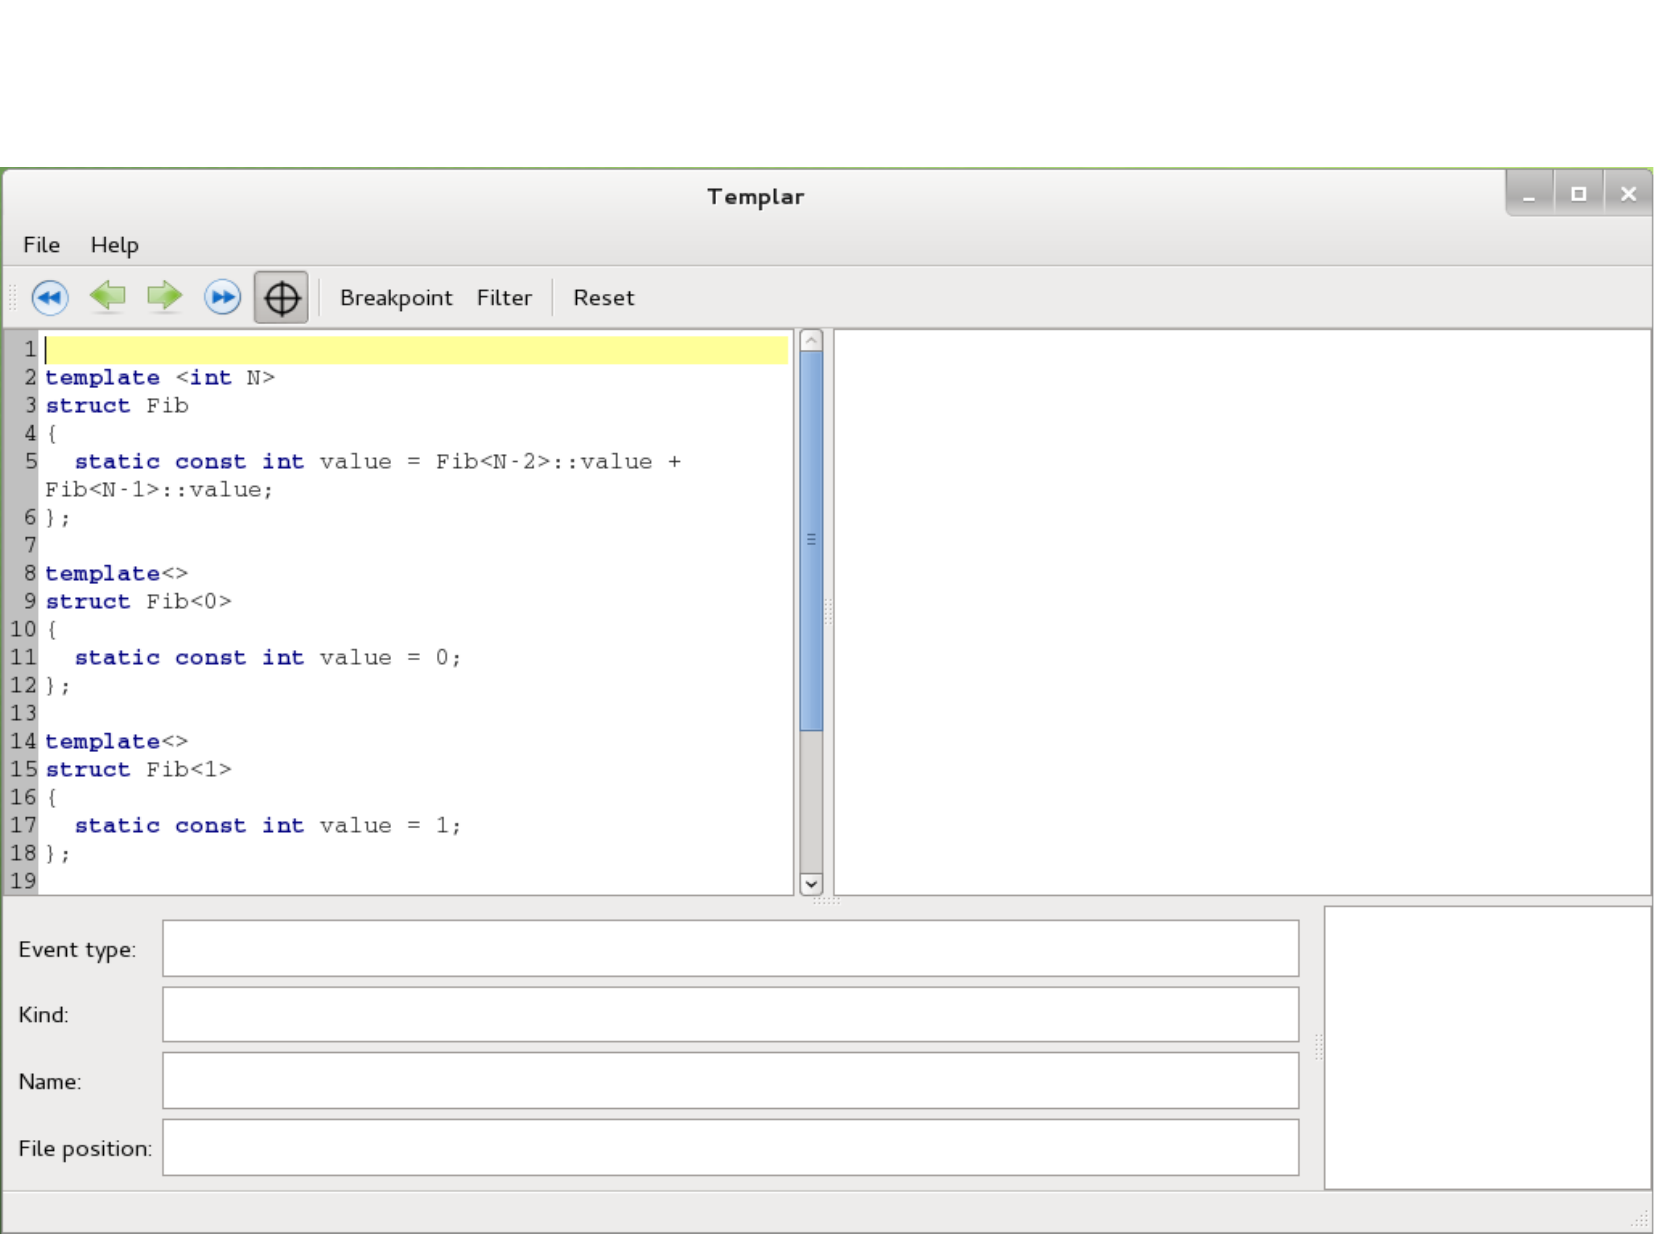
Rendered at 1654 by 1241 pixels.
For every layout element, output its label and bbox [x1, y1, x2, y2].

picture [0, 167, 1654, 1234]
